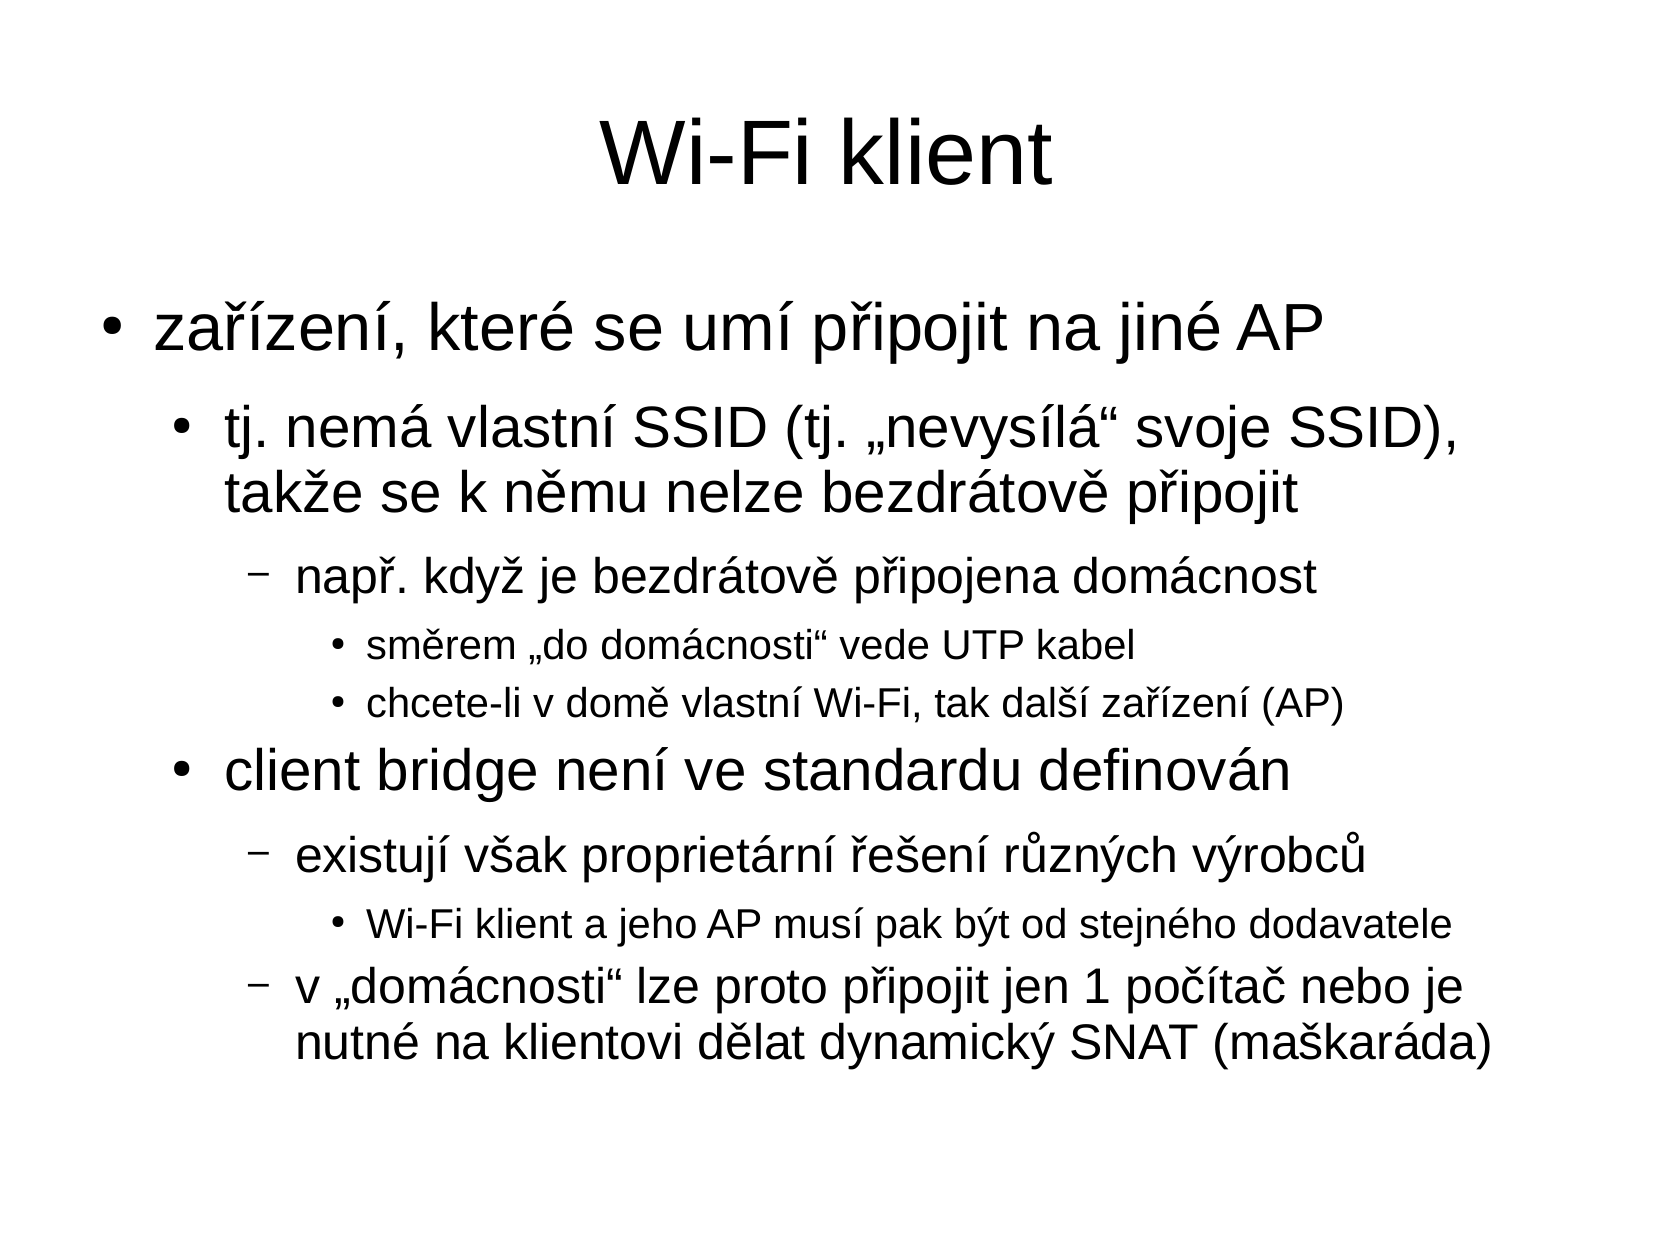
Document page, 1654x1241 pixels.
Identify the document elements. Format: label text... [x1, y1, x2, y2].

title Wi-Fi klient [82, 49, 1571, 257]
list zařízení, které se umí připojit na jiné AP tj. nemá vlastní SSID (tj. „nevysílá“ svoje SSID), takže se k němu nelze bezdrátově připojit např. když je bezdrátově připojena domácnost směrem „do domácnosti“ vede UTP kabel chcete-li v domě vlastní Wi-Fi, tak další zařízení (AP) client bridge není ve standardu definován existují však proprietární řešení různých výrobců Wi-Fi klient a jeho AP musí pak být od stejného dodavatele v „domácnosti“ lze proto připojit jen 1 počítač nebo je nutné na klientovi dělat dynamický SNAT (maškaráda) [82, 290, 1571, 1071]
